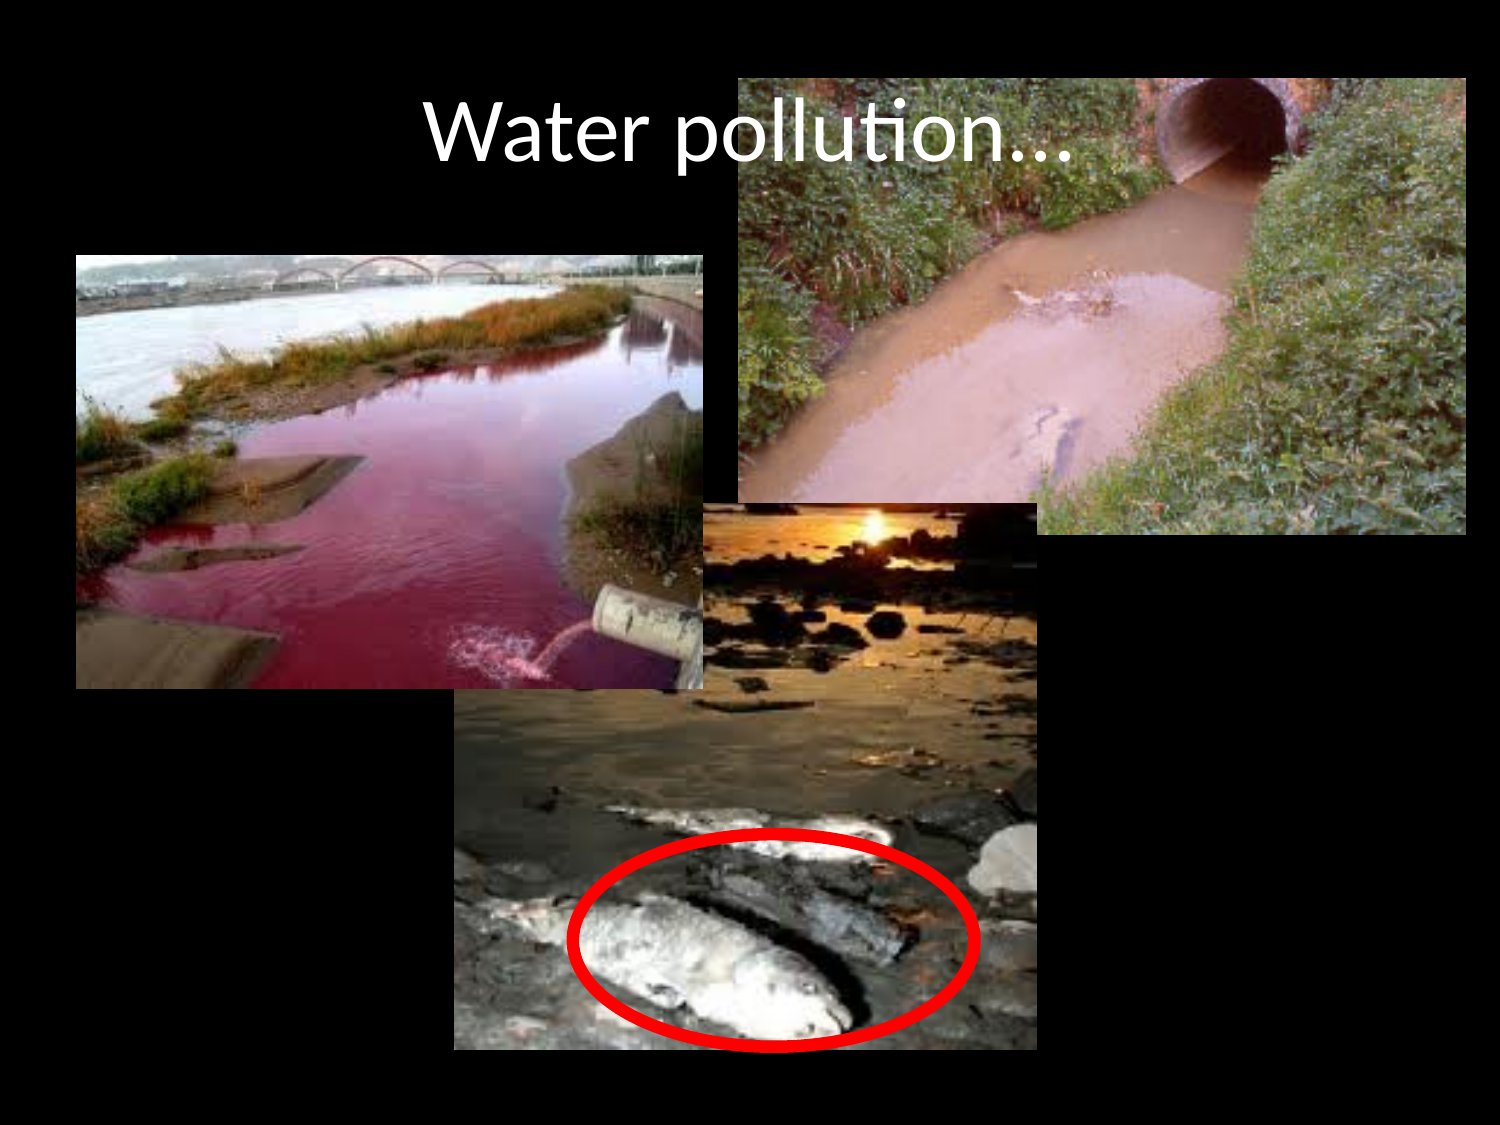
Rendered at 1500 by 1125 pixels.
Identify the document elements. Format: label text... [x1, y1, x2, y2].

picture [580, 841, 968, 1040]
title Water pollution... [75, 45, 1425, 233]
picture [76, 78, 1466, 1050]
